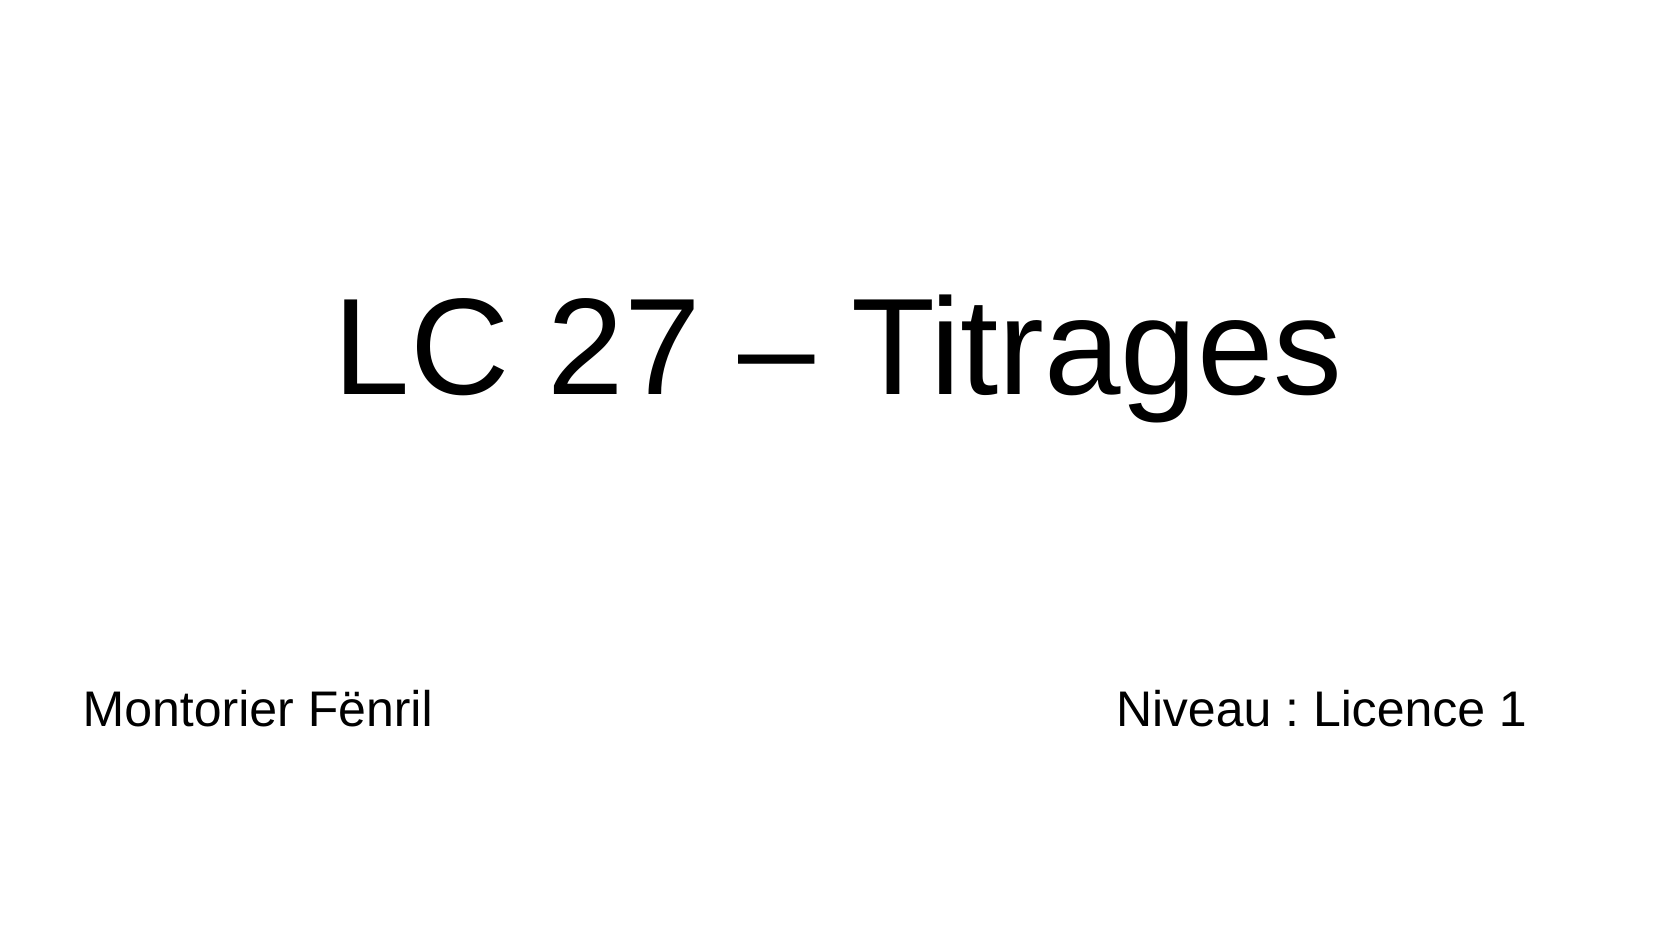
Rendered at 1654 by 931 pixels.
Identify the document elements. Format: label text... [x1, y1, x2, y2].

title LC 27 – Titrages [94, 136, 1583, 557]
subtitle Montorier Fënril Niveau : Licence 1 [82, 661, 1571, 758]
